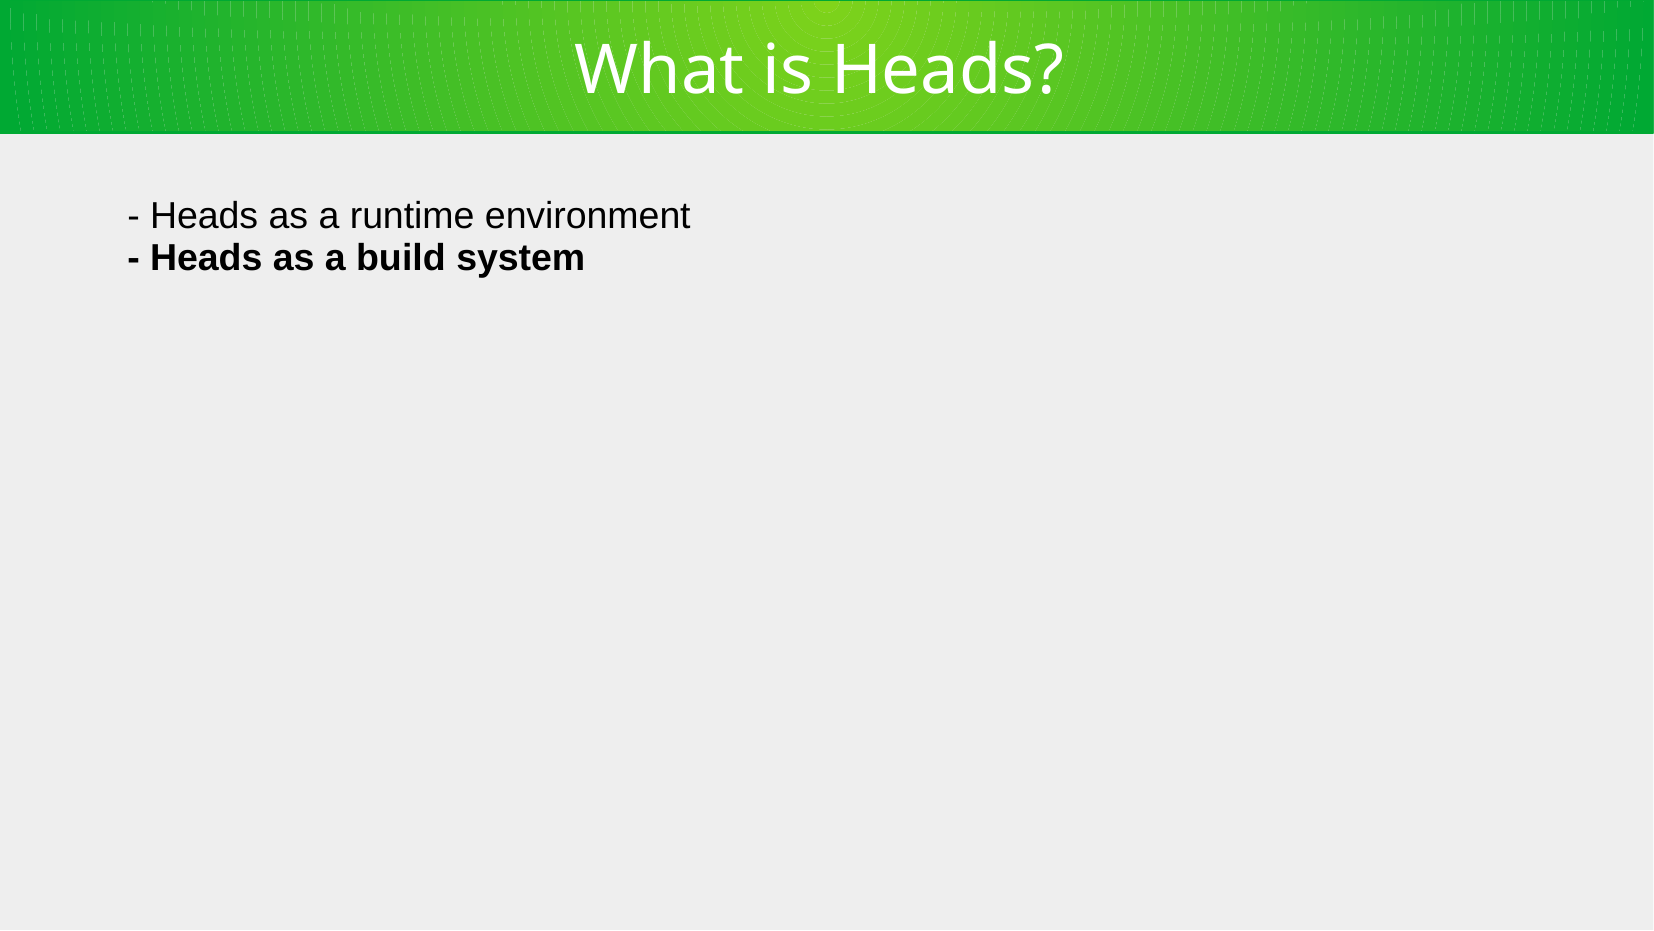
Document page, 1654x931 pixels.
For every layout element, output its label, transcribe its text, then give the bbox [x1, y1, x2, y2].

title What is Heads? [73, 14, 1565, 119]
text_box - Heads as a runtime environment - Heads as a build system [112, 187, 1538, 863]
